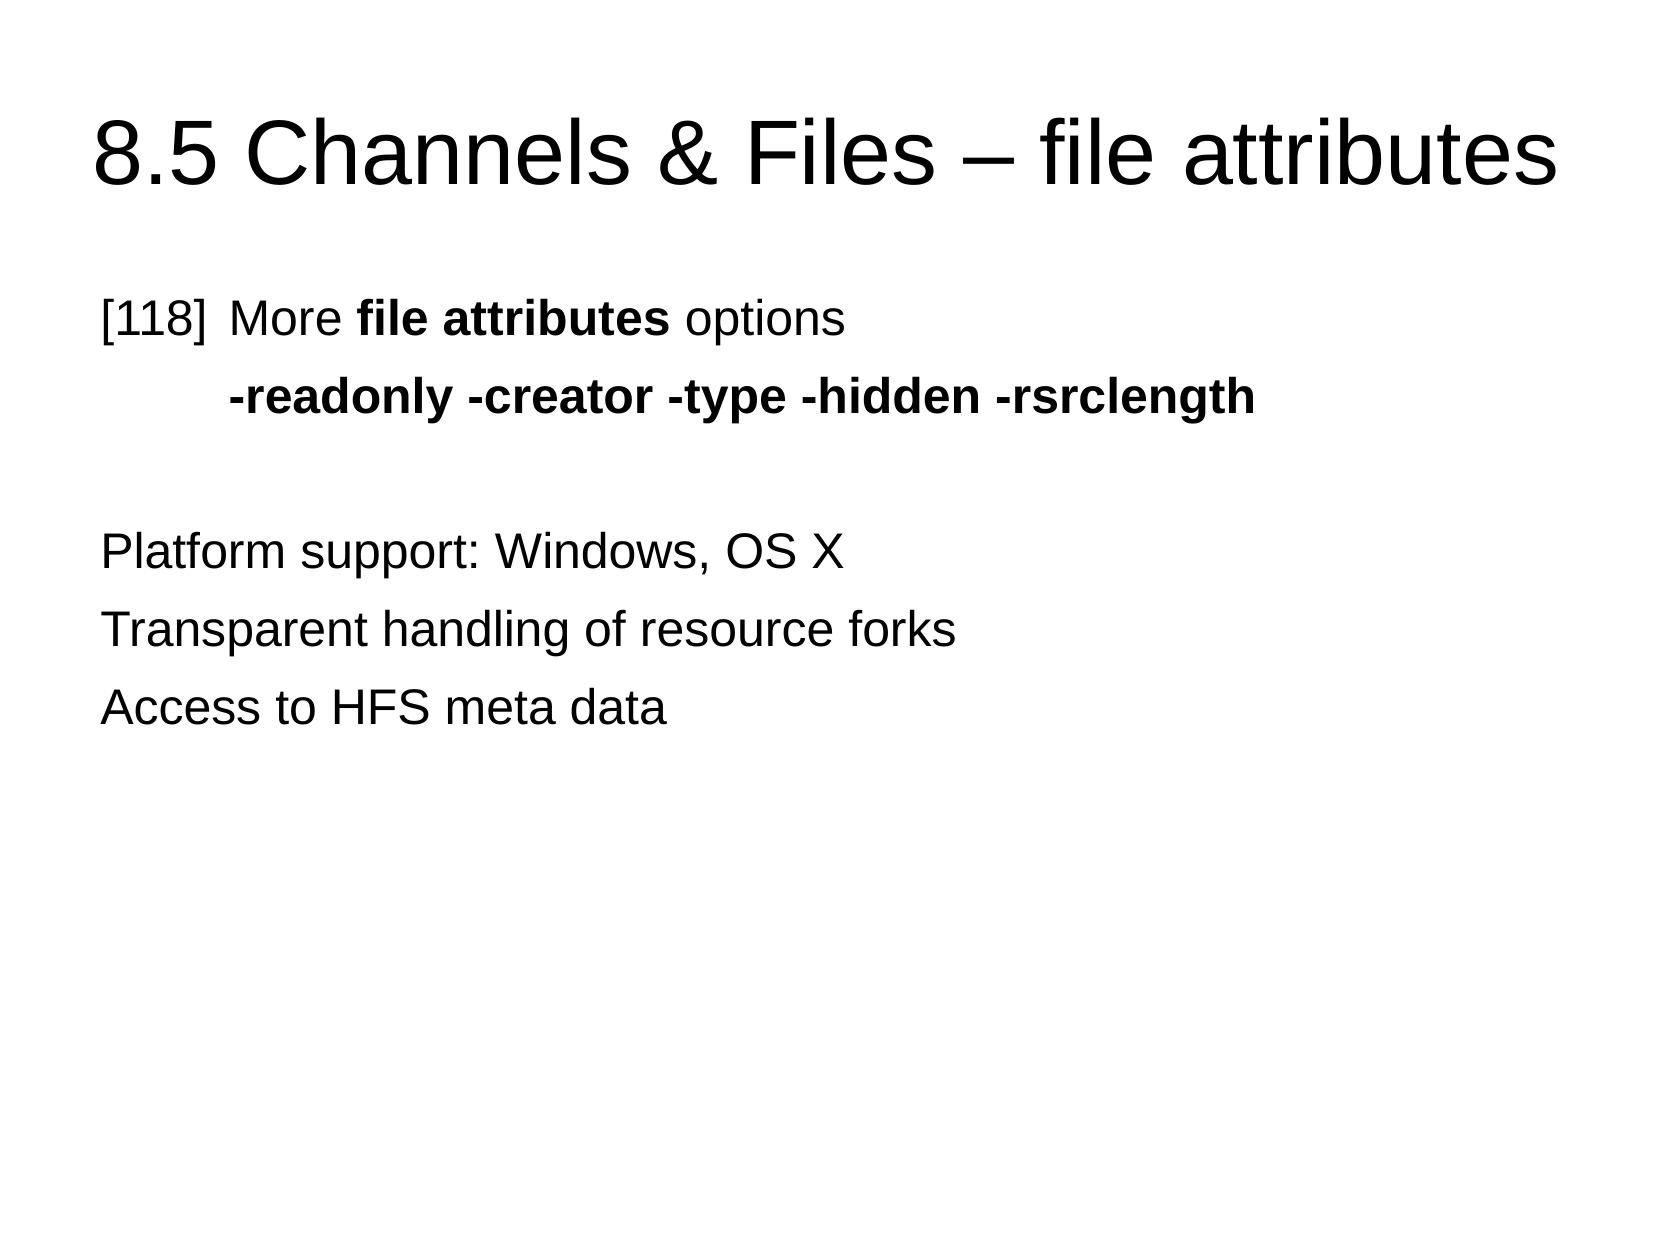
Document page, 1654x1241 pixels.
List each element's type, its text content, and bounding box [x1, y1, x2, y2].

list [118] More file attributes options -readonly -creator -type -hidden -rsrclength Platform support: Windows, OS X Transparent handling of resource forks Access to HFS meta data [82, 290, 1571, 1201]
title 8.5 Channels & Files – file attributes [82, 56, 1571, 250]
